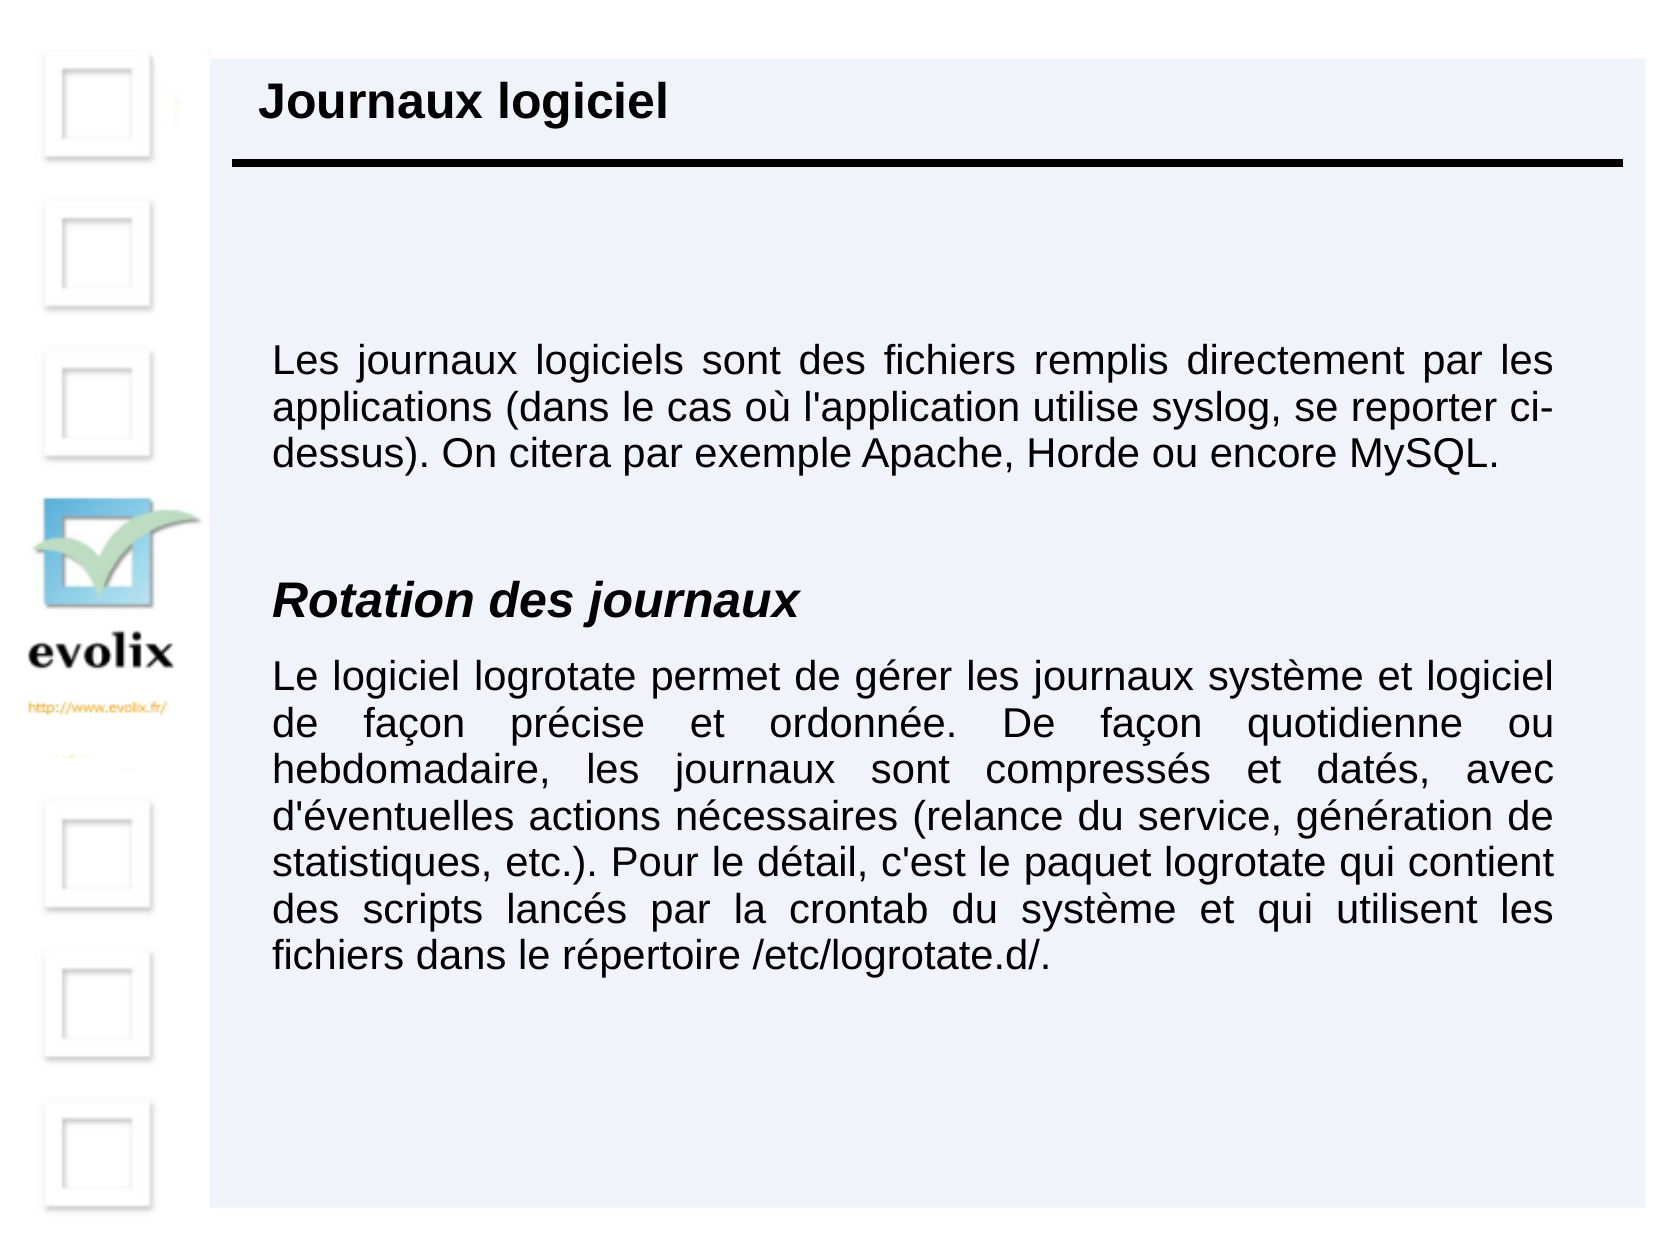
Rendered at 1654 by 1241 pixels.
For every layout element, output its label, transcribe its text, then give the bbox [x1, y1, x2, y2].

picture [0, 49, 1654, 1218]
text_box Journaux logiciel [244, 66, 685, 137]
text_box Les journaux logiciels sont des fichiers remplis directement par les applications (dans le cas où l'application utilise syslog, se reporter ci-dessus). On citera par exemple Apache, Horde ou encore MySQL. Rotation des journaux Le logiciel logrotate permet de gérer les journaux système et logiciel de façon précise et ordonnée. De façon quotidienne ou hebdomadaire, les journaux sont compressés et datés, avec d'éventuelles actions nécessaires (relance du service, génération de statistiques, etc.). Pour le détail, c'est le paquet logrotate qui contient des scripts lancés par la crontab du système et qui utilisent les fichiers dans le répertoire /etc/logrotate.d/. [257, 249, 1570, 1057]
